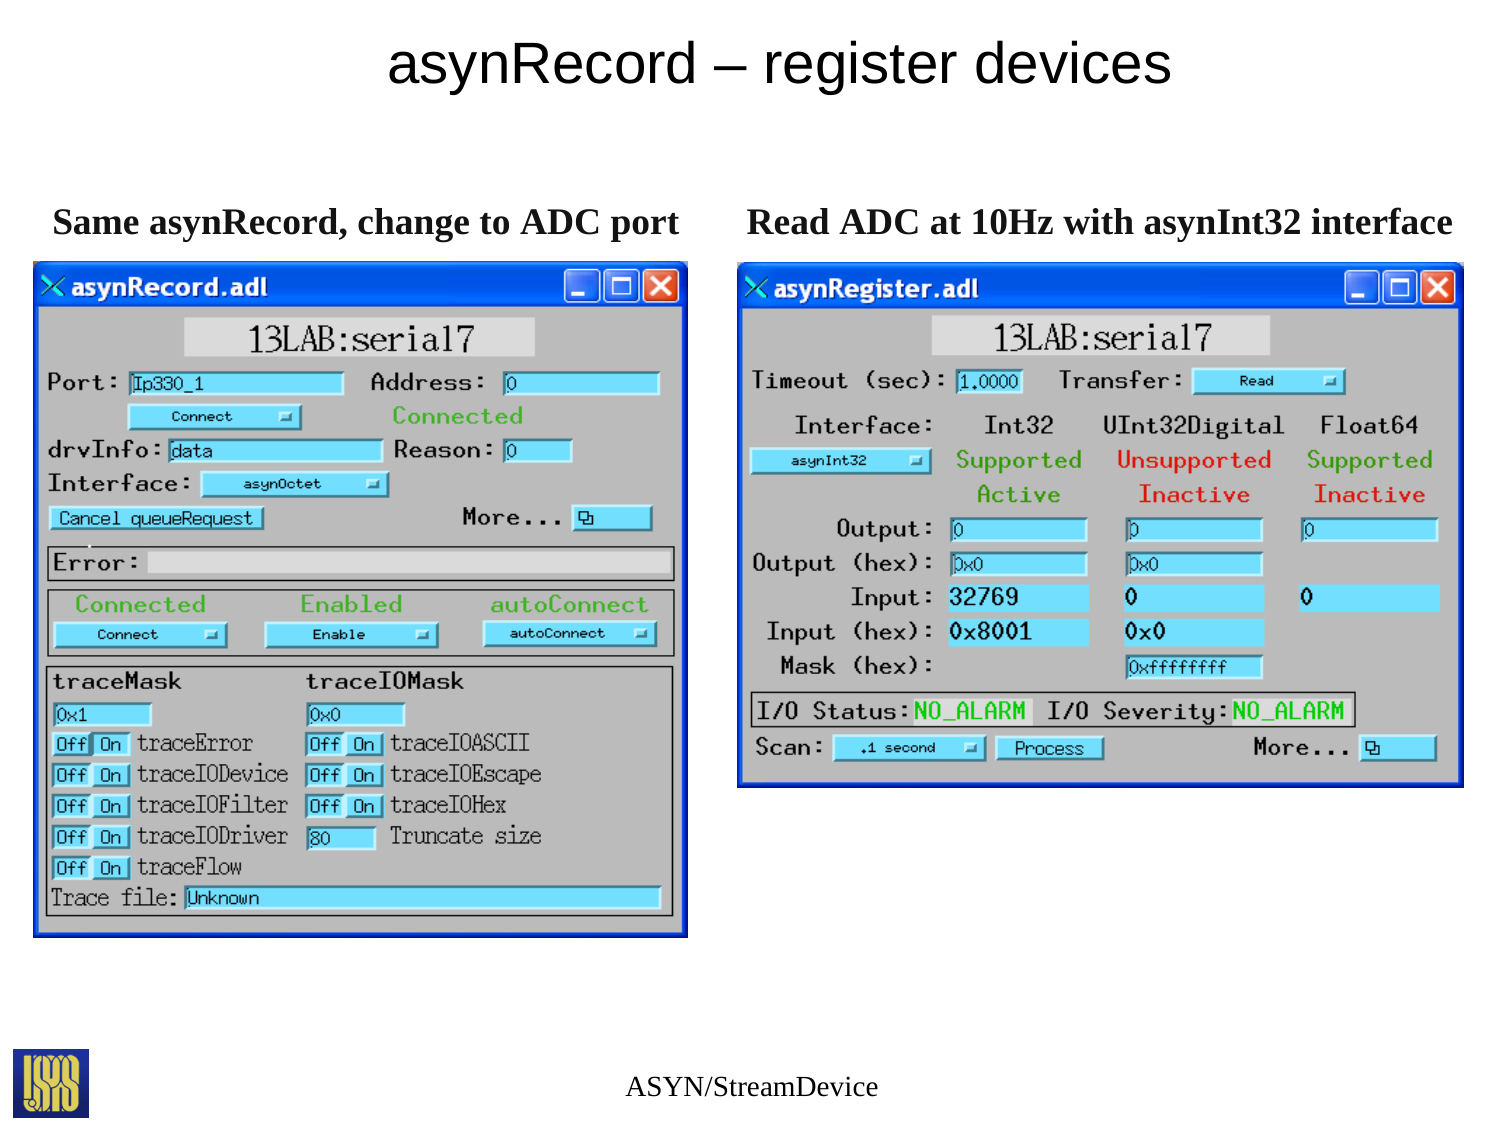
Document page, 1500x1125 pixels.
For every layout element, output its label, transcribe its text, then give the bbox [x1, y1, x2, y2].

text_box Same asynRecord, change to ADC port [37, 189, 713, 251]
text_box Read ADC at 10Hz with asynInt32 interface [725, 189, 1476, 251]
title asynRecord – register devices [125, 24, 1401, 103]
picture [33, 261, 688, 938]
picture [737, 262, 1464, 788]
picture [13, 1049, 89, 1118]
